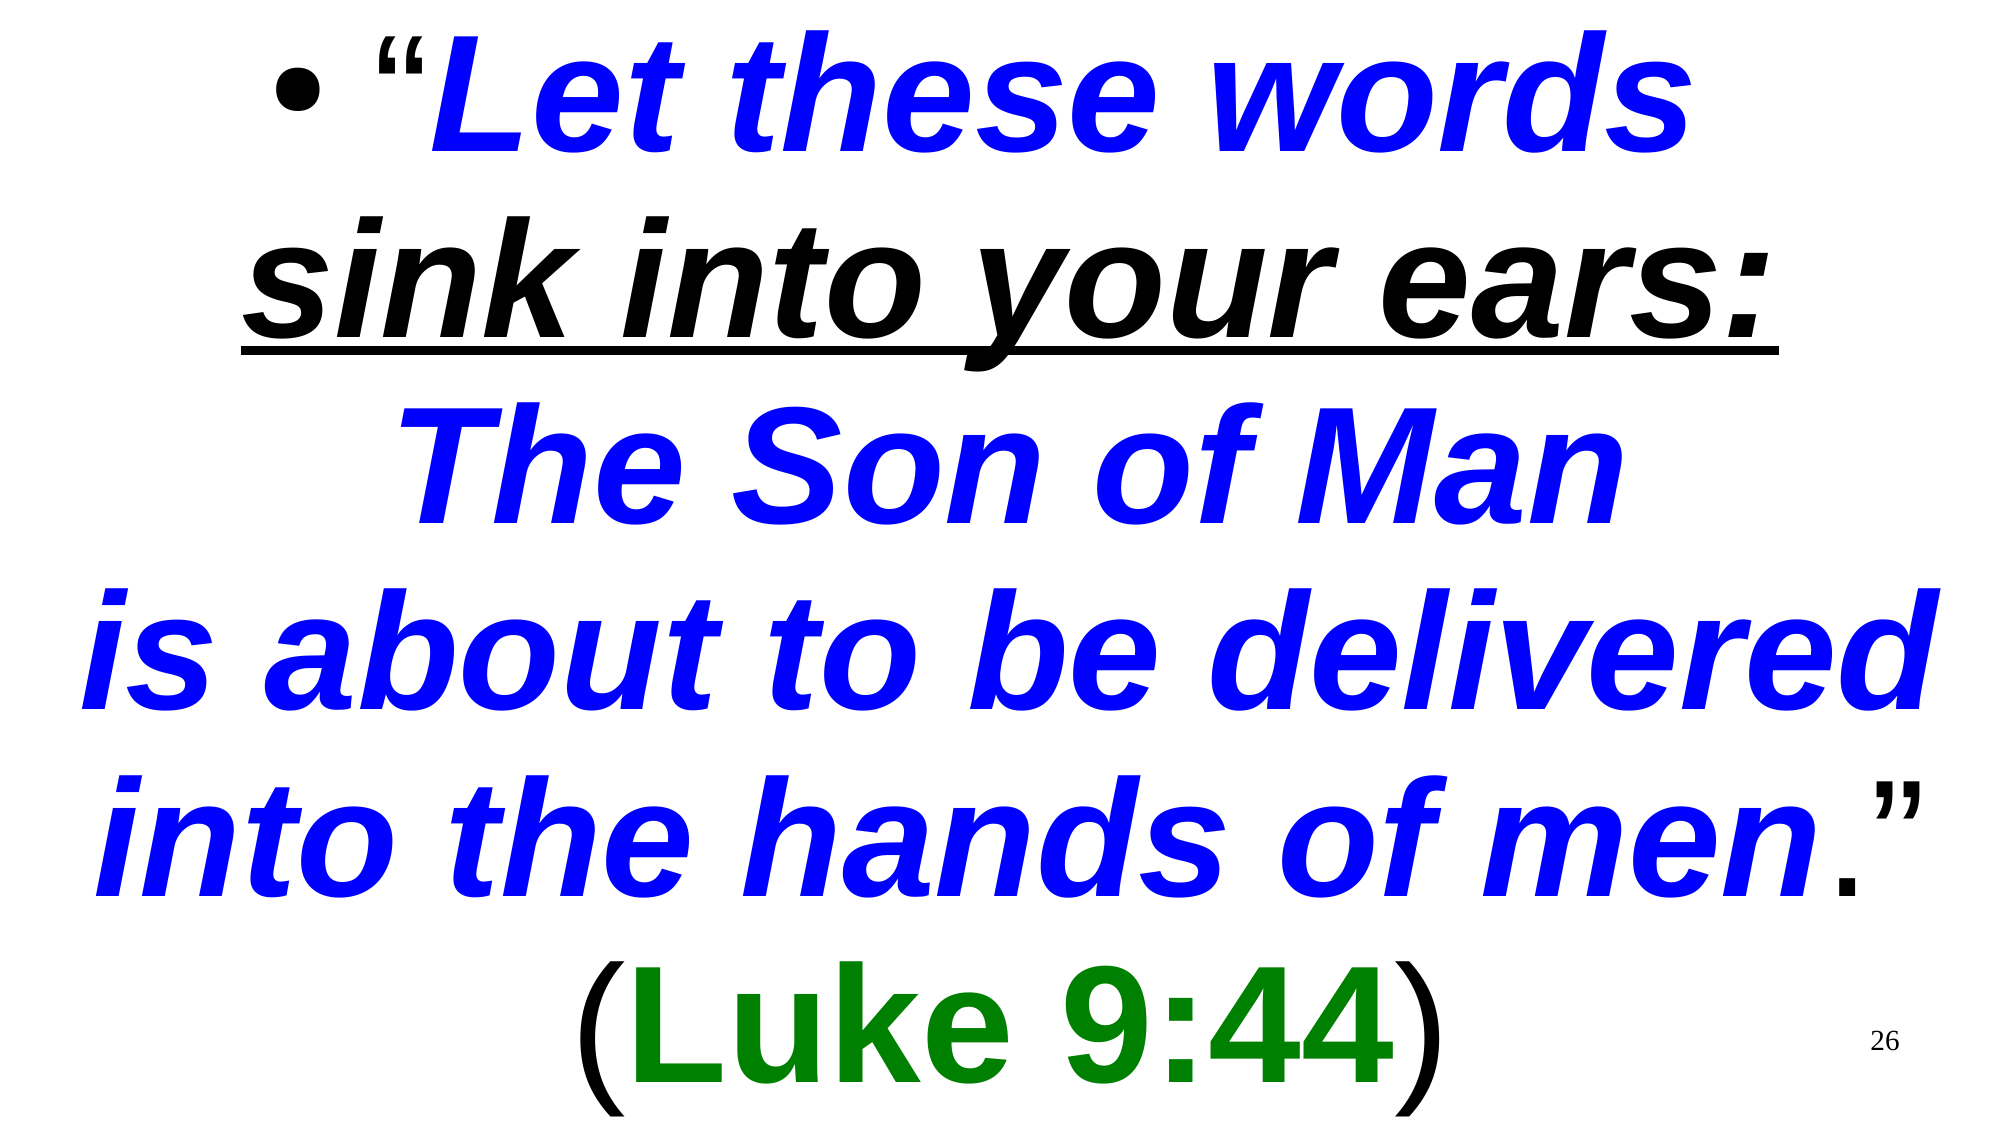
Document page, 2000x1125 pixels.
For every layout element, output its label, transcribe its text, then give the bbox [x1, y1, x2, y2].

list “Let these words sink into your ears: The Son of Man is about to be delivered into the hands of men.” (Luke 9:44) [0, 0, 1996, 1123]
